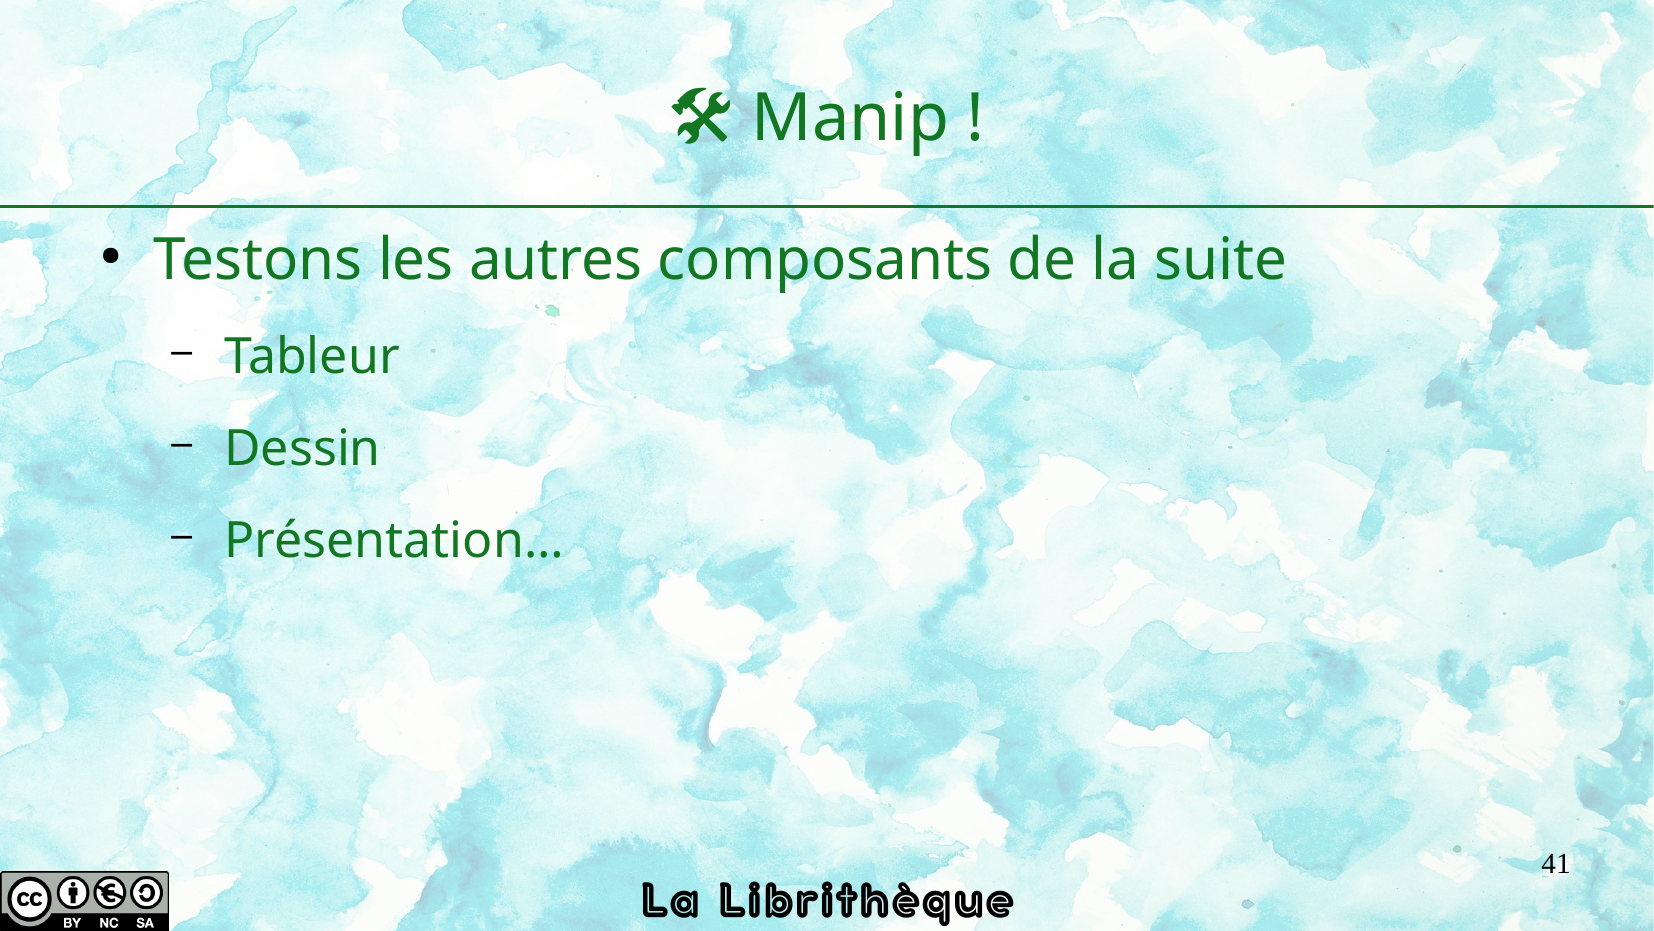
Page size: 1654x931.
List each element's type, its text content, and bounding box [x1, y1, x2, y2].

picture [0, 871, 169, 931]
picture [628, 827, 1026, 931]
title 🛠 Manip ! [82, 37, 1571, 193]
list Testons les autres composants de la suite Tableur Dessin Présentation… [82, 217, 1571, 827]
